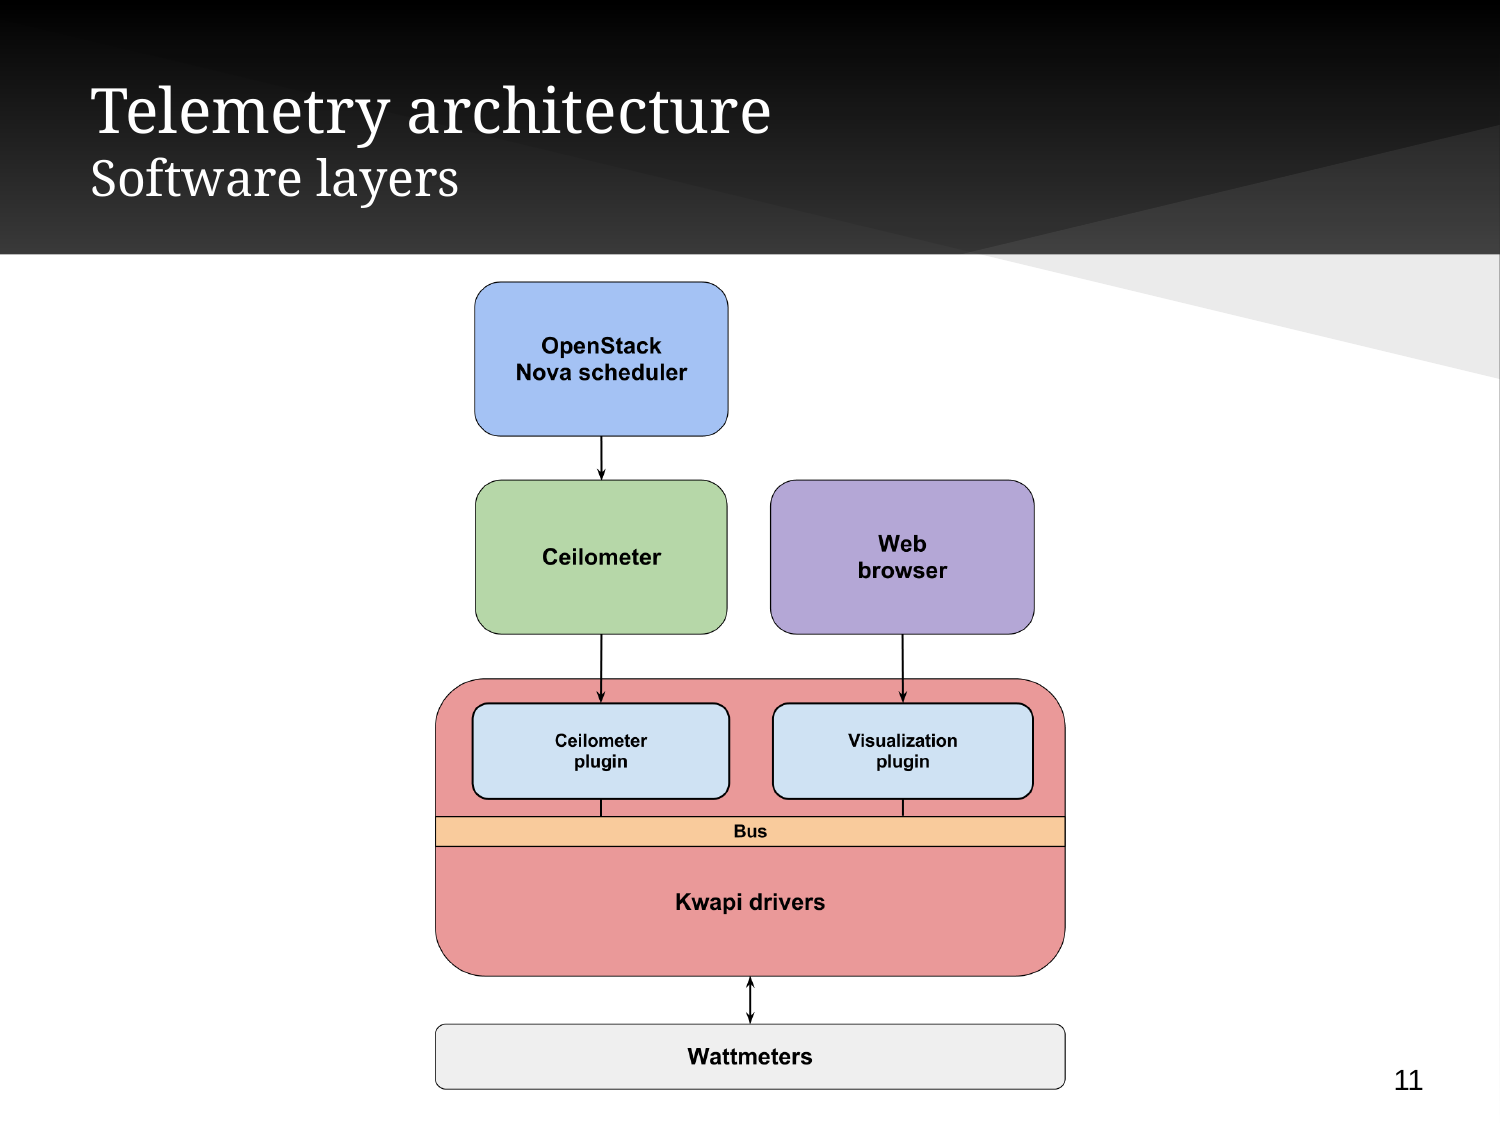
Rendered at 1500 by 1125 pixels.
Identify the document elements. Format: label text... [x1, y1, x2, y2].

text_box 11 [1378, 1046, 1471, 1097]
picture [387, 264, 1113, 1100]
title Telemetry architecture Software layers [75, 45, 1425, 233]
